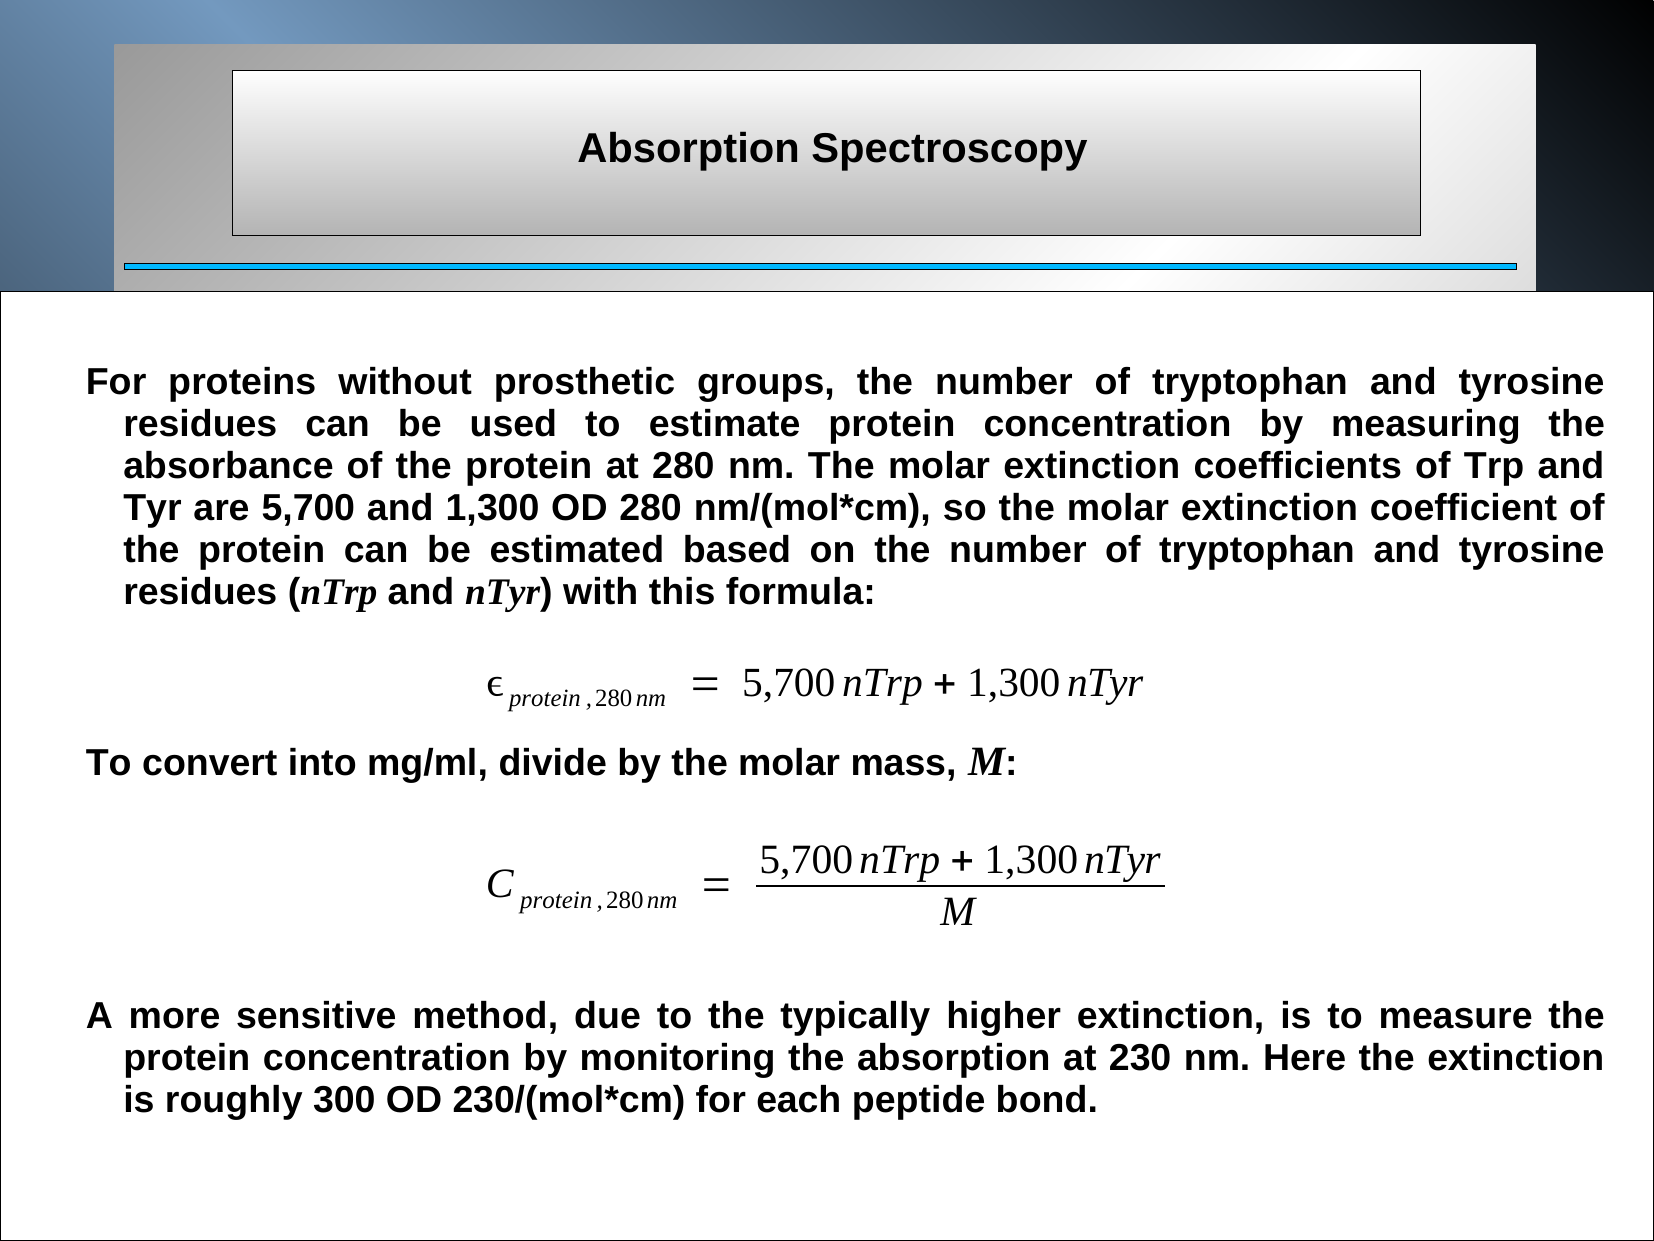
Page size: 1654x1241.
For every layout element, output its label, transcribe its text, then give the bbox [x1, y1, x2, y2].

text_box Absorption Spectroscopy [280, 124, 1385, 187]
text_box For proteins without prosthetic groups, the number of tryptophan and tyrosine residues can be used to estimate protein concentration by measuring the absorbance of the protein at 280 nm. The molar extinction coefficients of Trp and Tyr are 5,700 and 1,300 OD 280 nm/(mol*cm), so the molar extinction coefficient of the protein can be estimated based on the number of tryptophan and tyrosine residues (nTrp and nTyr) with this formula: To convert into mg/ml, divide by the molar mass, M: A more sensitive method, due to the typically higher extinction, is to measure the protein concentration by monitoring the absorption at 230 nm. Here the extinction is roughly 300 OD 230/(mol*cm) for each peptide bond. [85, 360, 1606, 1192]
text_box [232, 70, 1421, 236]
text_box [0, 291, 1654, 1241]
chart [479, 836, 1173, 936]
chart [479, 659, 1151, 712]
text_box [124, 263, 1517, 270]
